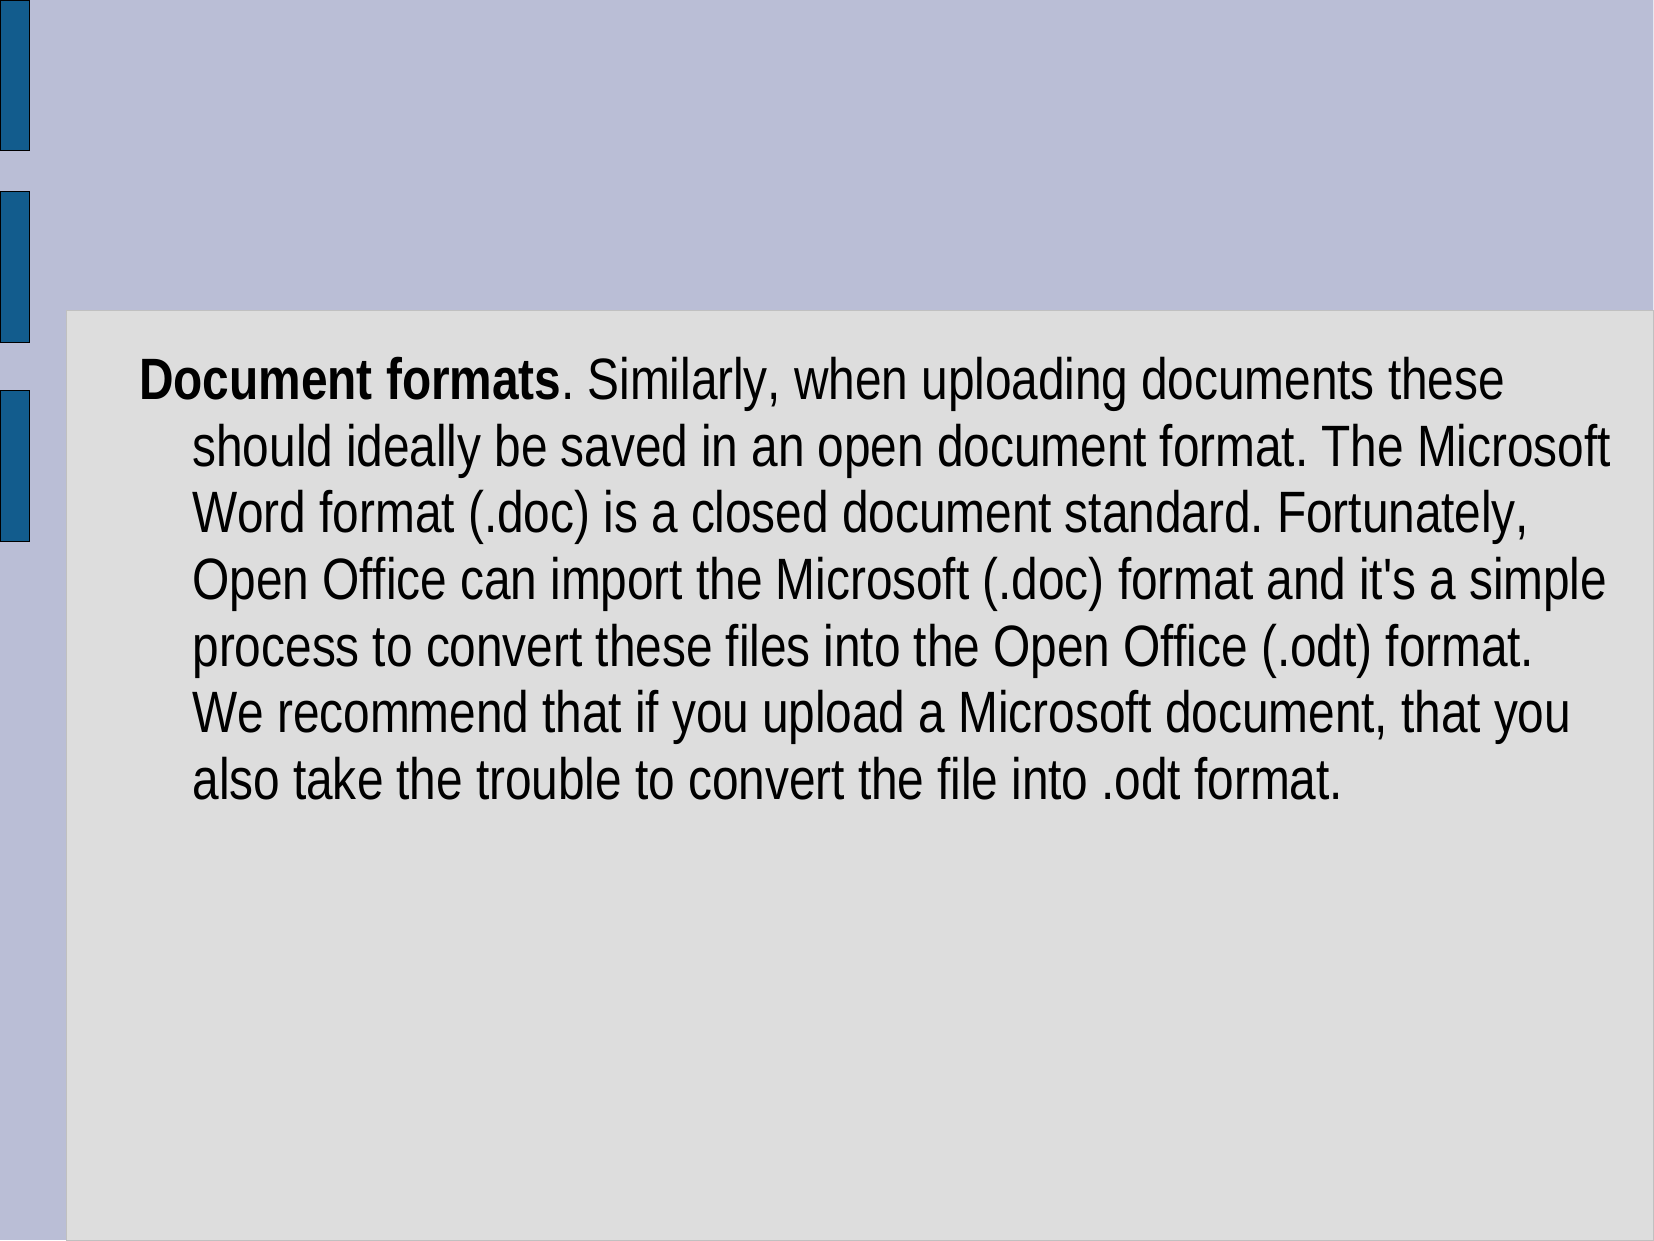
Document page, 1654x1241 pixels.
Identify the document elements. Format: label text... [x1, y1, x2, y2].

list Document formats. Similarly, when uploading documents these should ideally be saved in an open document format. The Microsoft Word format (.doc) is a closed document standard. Fortunately, Open Office can import the Microsoft (.doc) format and it's a simple process to convert these files into the Open Office (.odt) format. We recommend that if you upload a Microsoft document, that you also take the trouble to convert the file into .odt format. [121, 344, 1613, 1127]
